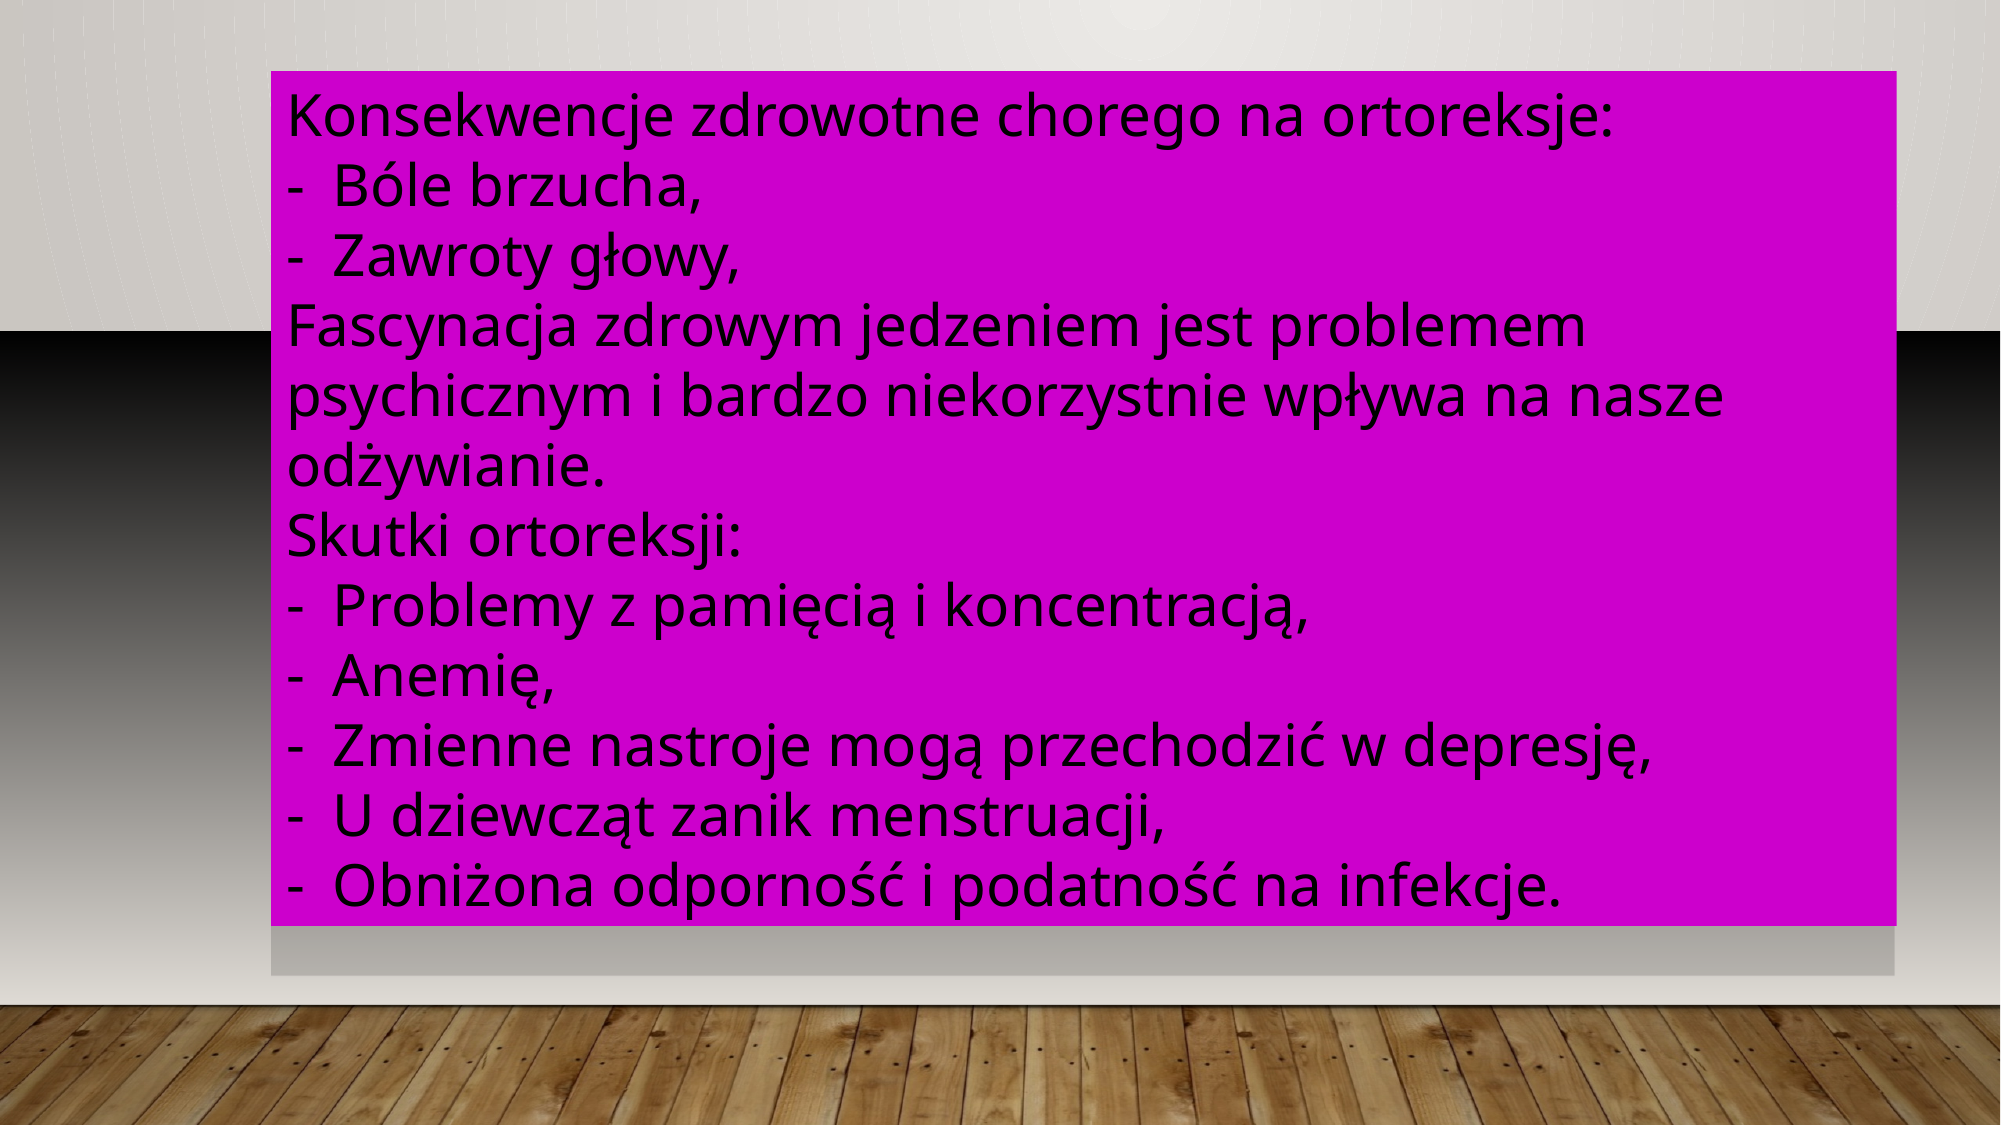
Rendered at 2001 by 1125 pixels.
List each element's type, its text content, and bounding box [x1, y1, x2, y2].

text_box Konsekwencje zdrowotne chorego na ortoreksje: Bóle brzucha, Zawroty głowy, Fascynacja zdrowym jedzeniem jest problemem psychicznym i bardzo niekorzystnie wpływa na nasze odżywianie. Skutki ortoreksji: Problemy z pamięcią i koncentracją, Anemię, Zmienne nastroje mogą przechodzić w depresję, U dziewcząt zanik menstruacji, Obniżona odporność i podatność na infekcje. [271, 71, 1897, 864]
